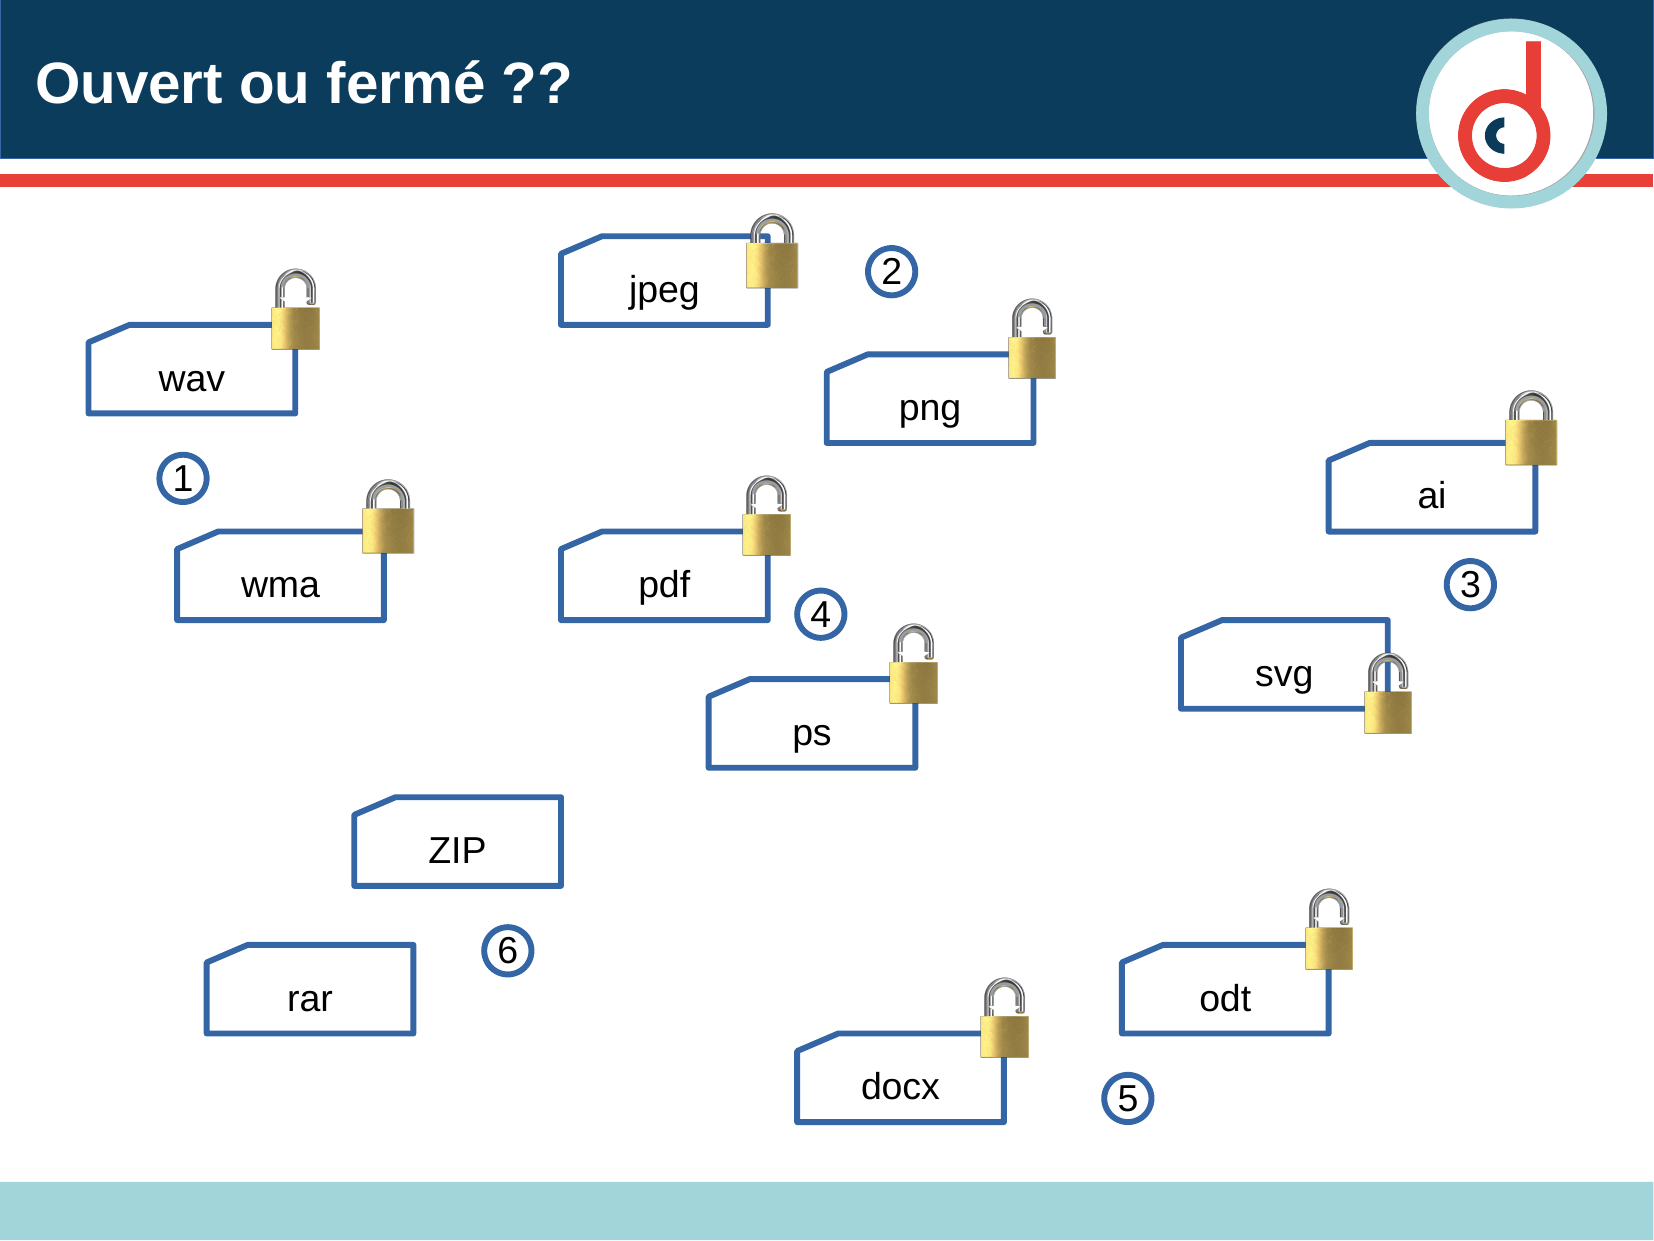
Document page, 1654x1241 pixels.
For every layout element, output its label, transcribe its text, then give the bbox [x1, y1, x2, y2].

text_box ZIP [354, 797, 562, 886]
text_box rar [206, 944, 414, 1034]
text_box jpeg [560, 236, 768, 325]
text_box docx [797, 1033, 1004, 1123]
title Ouvert ou fermé ?? [35, 11, 1429, 159]
picture [1497, 383, 1565, 473]
text_box png [826, 354, 1034, 443]
picture [974, 974, 1036, 1063]
text_box ps [708, 679, 916, 768]
picture [883, 620, 945, 709]
text_box svg [1180, 620, 1388, 709]
text_box ai [1328, 442, 1536, 532]
text_box 5 [1104, 1074, 1152, 1123]
text_box wav [88, 324, 296, 414]
text_box wma [177, 531, 384, 621]
picture [265, 265, 327, 355]
picture [1002, 295, 1063, 384]
picture [1358, 649, 1419, 739]
picture [736, 472, 798, 562]
text_box 1 [159, 454, 207, 503]
text_box 3 [1446, 561, 1495, 609]
text_box 4 [797, 590, 845, 638]
text_box 6 [484, 927, 532, 975]
picture [354, 472, 422, 562]
picture [1299, 885, 1360, 975]
text_box 2 [867, 248, 916, 296]
text_box pdf [560, 531, 768, 621]
picture [738, 206, 806, 296]
text_box odt [1121, 944, 1329, 1034]
